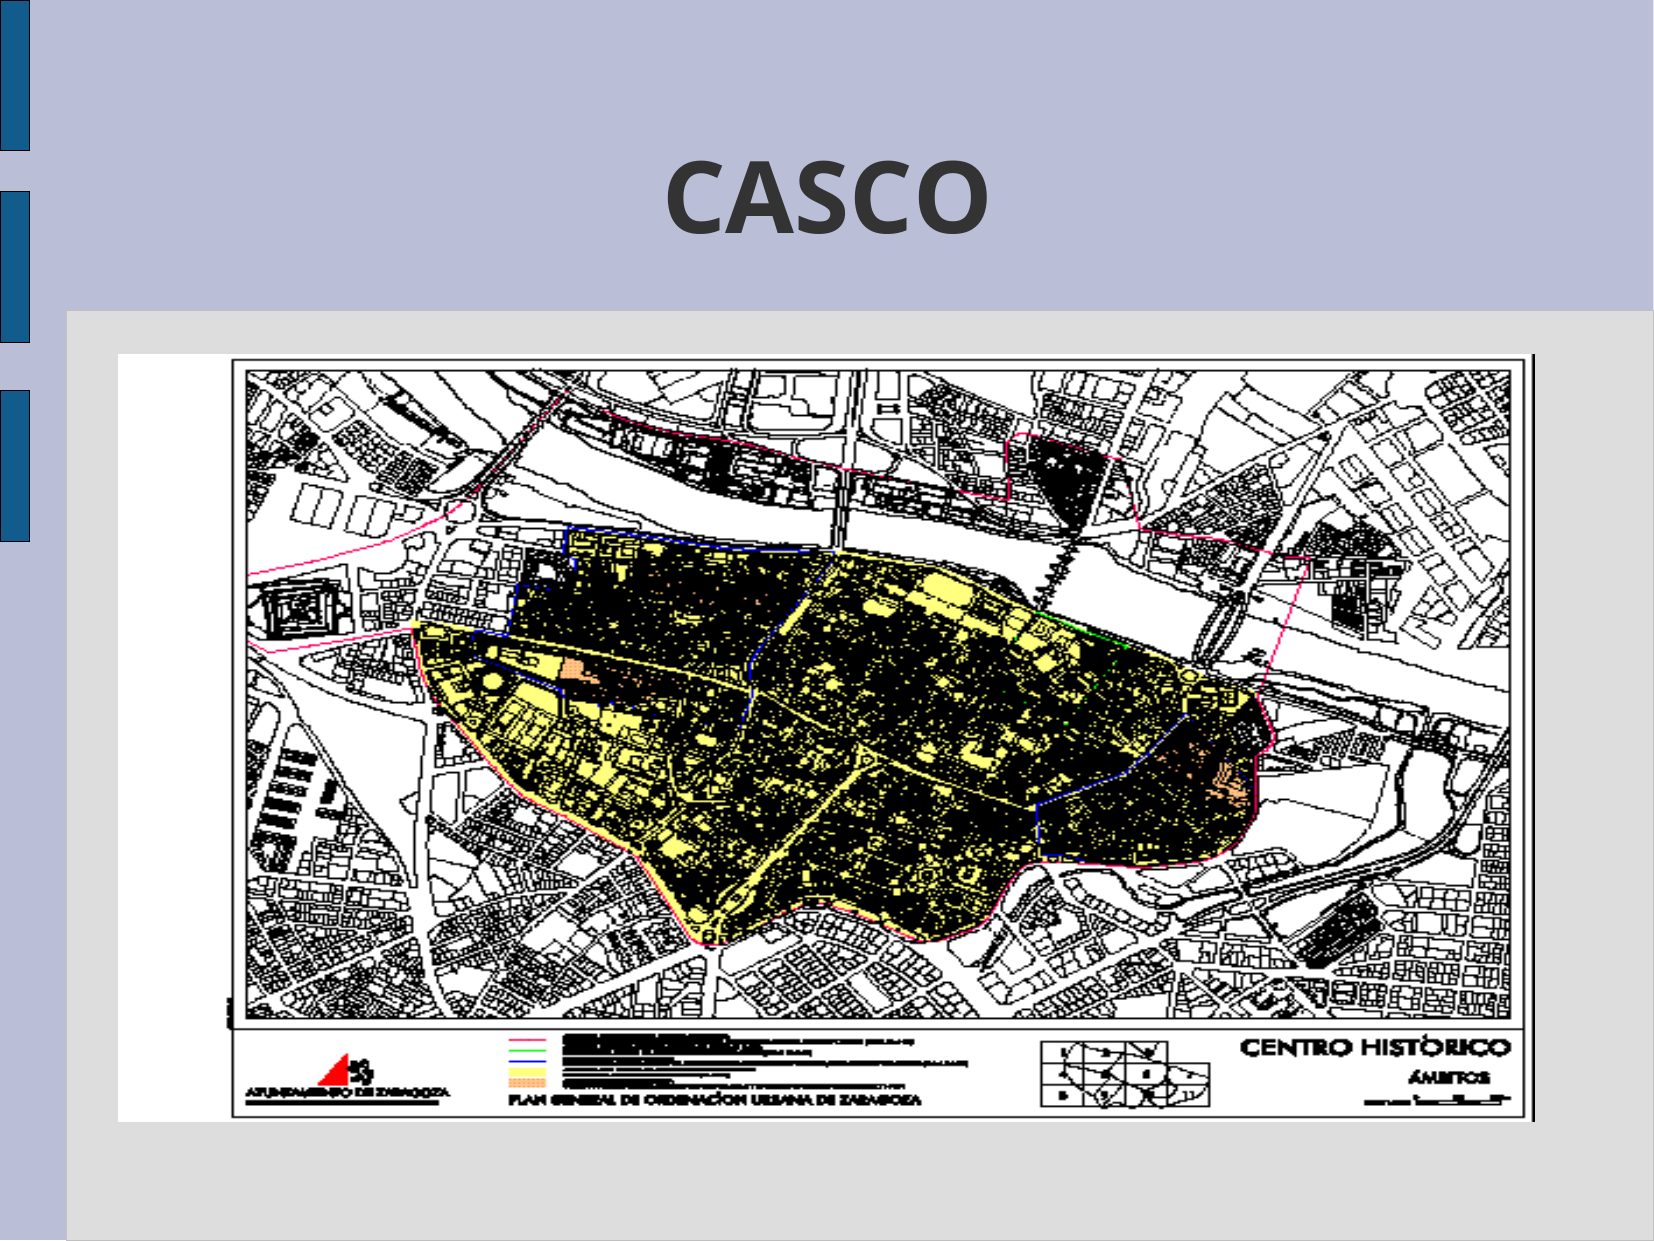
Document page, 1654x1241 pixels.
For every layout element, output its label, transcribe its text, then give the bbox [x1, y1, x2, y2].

picture [118, 354, 1535, 1123]
title CASCO [121, 91, 1534, 299]
